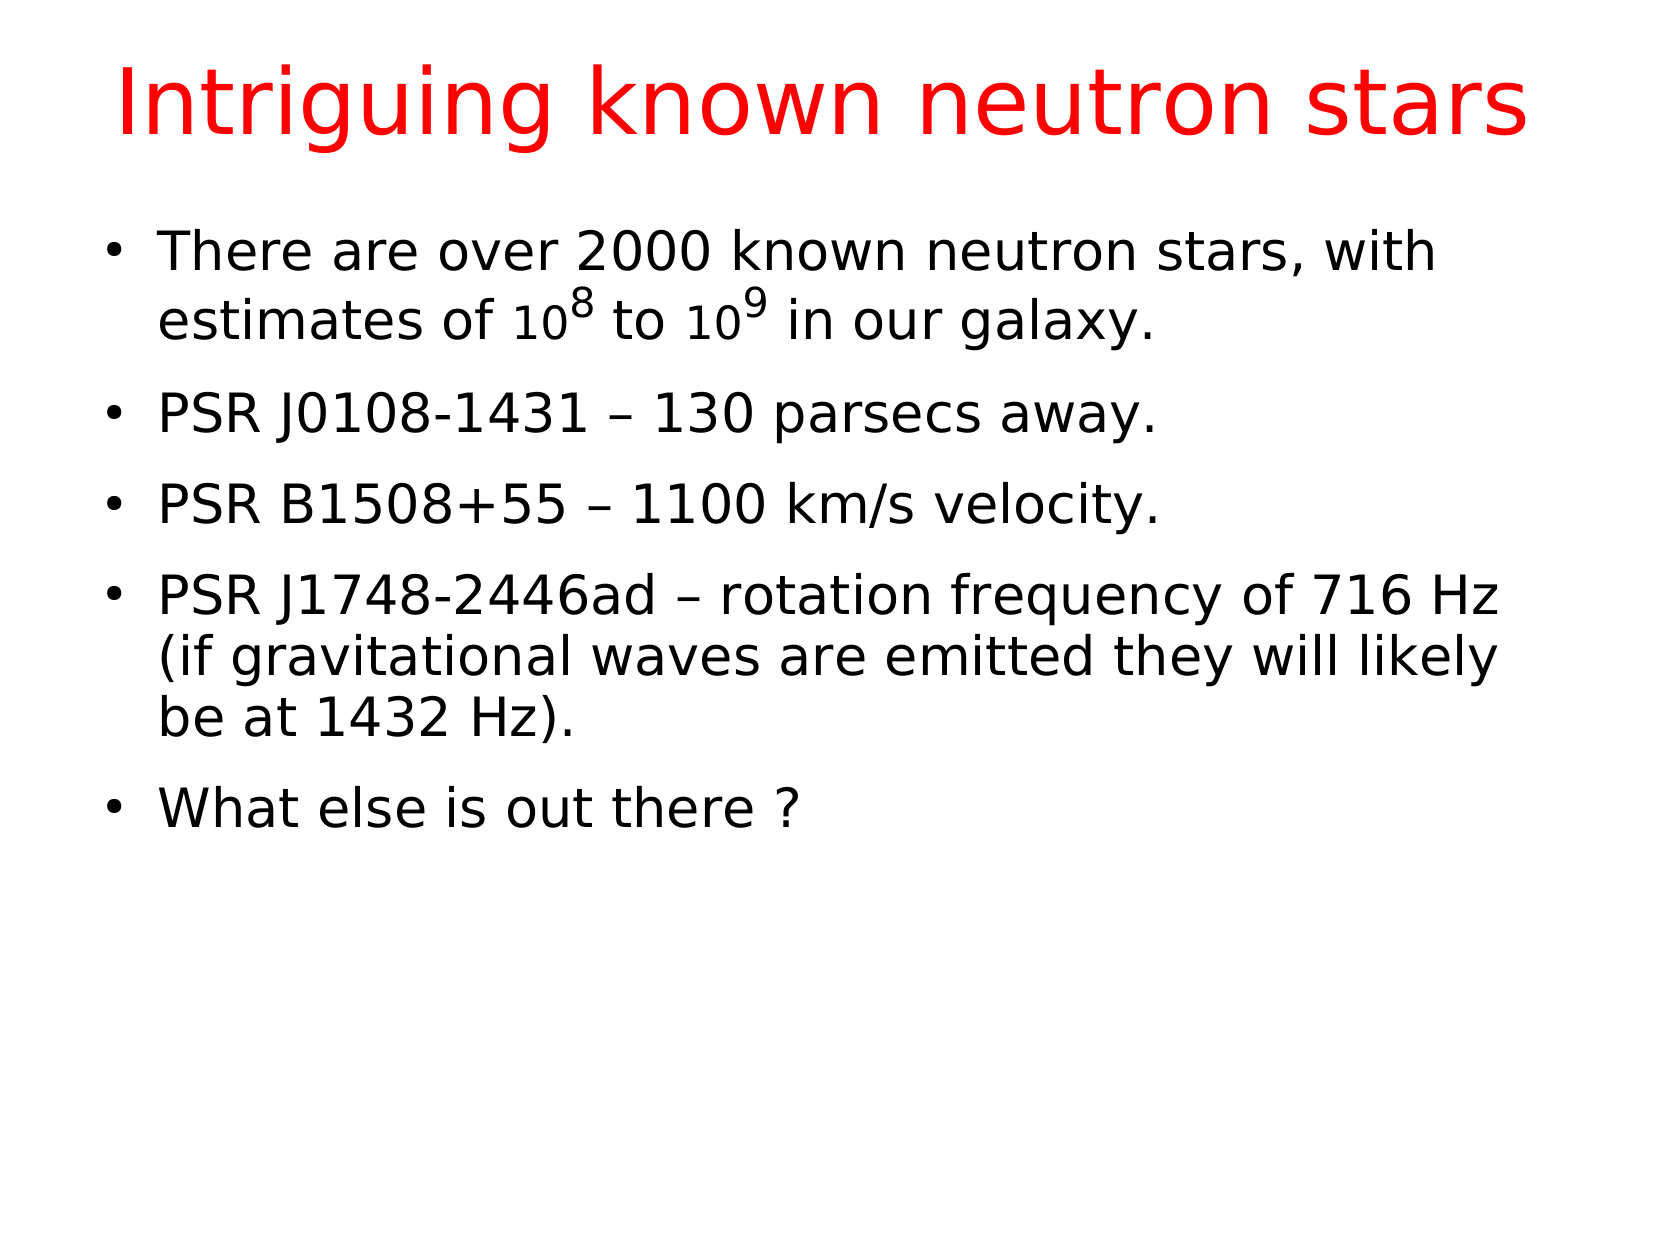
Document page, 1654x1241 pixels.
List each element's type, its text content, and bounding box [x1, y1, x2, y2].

title Intriguing known neutron stars [79, 0, 1568, 207]
list There are over 2000 known neutron stars, with estimates of 108 to 109 in our galaxy. PSR J0108-1431 – 130 parsecs away. PSR B1508+55 – 1100 km/s velocity. PSR J1748-2446ad – rotation frequency of 716 Hz (if gravitational waves are emitted they will likely be at 1432 Hz). What else is out there ? [86, 221, 1575, 1026]
